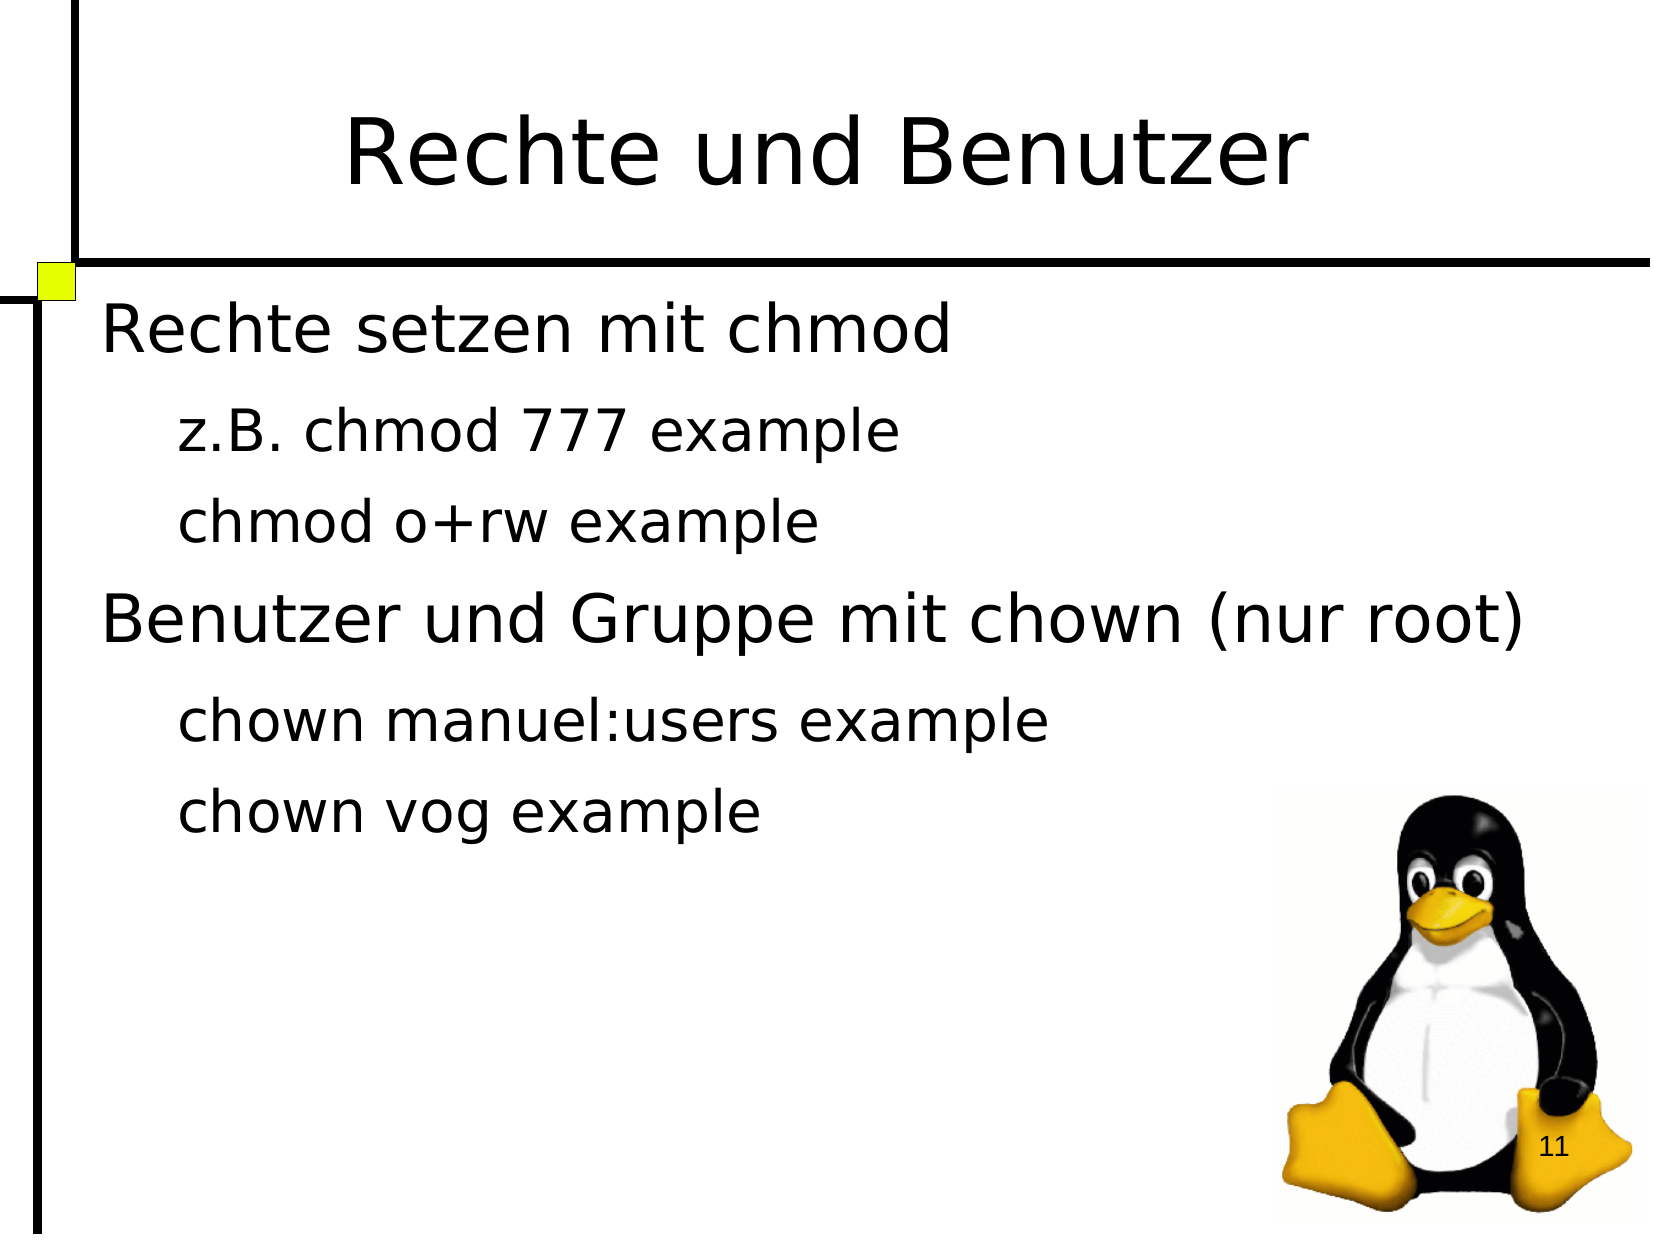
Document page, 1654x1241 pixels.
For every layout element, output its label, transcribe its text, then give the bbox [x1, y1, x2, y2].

list Rechte setzen mit chmod z.B. chmod 777 example chmod o+rw example Benutzer und Gruppe mit chown (nur root) chown manuel:users example chown vog example [82, 290, 1571, 1109]
title Rechte und Benutzer [82, 49, 1571, 257]
picture [1275, 787, 1642, 1223]
